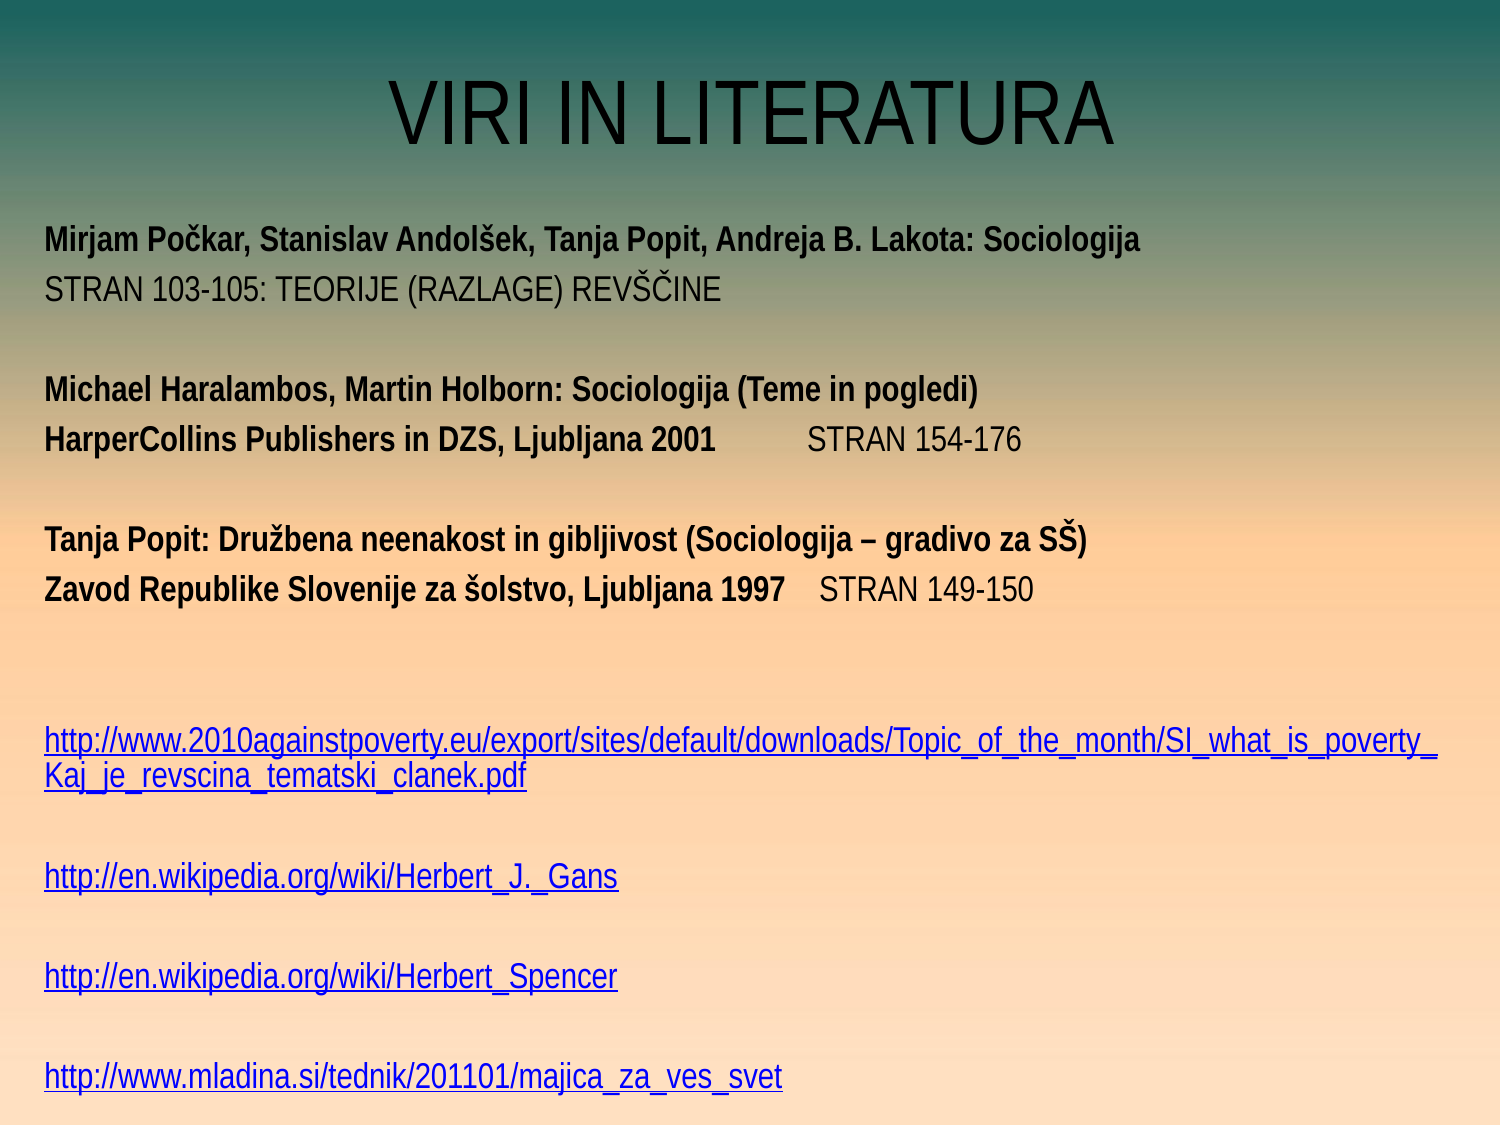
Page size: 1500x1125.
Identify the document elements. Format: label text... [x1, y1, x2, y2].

list Mirjam Počkar, Stanislav Andolšek, Tanja Popit, Andreja B. Lakota: Sociologija STRAN 103-105: TEORIJE (RAZLAGE) REVŠČINE Michael Haralambos, Martin Holborn: Sociologija (Teme in pogledi) HarperCollins Publishers in DZS, Ljubljana 2001 STRAN 154-176 Tanja Popit: Družbena neenakost in gibljivost (Sociologija – gradivo za SŠ) Zavod Republike Slovenije za šolstvo, Ljubljana 1997 STRAN 149-150 http://www.2010againstpoverty.eu/export/sites/default/downloads/Topic_of_the_month/SI_what_is_poverty_Kaj_je_revscina_tematski_clanek.pdf http://en.wikipedia.org/wiki/Herbert_J._Gans http://en.wikipedia.org/wiki/Herbert_Spencer http://www.mladina.si/tednik/201101/majica_za_ves_svet [29, 208, 1459, 1071]
title VIRI IN LITERATURA [76, 42, 1427, 174]
picture [0, 0, 1500, 1125]
